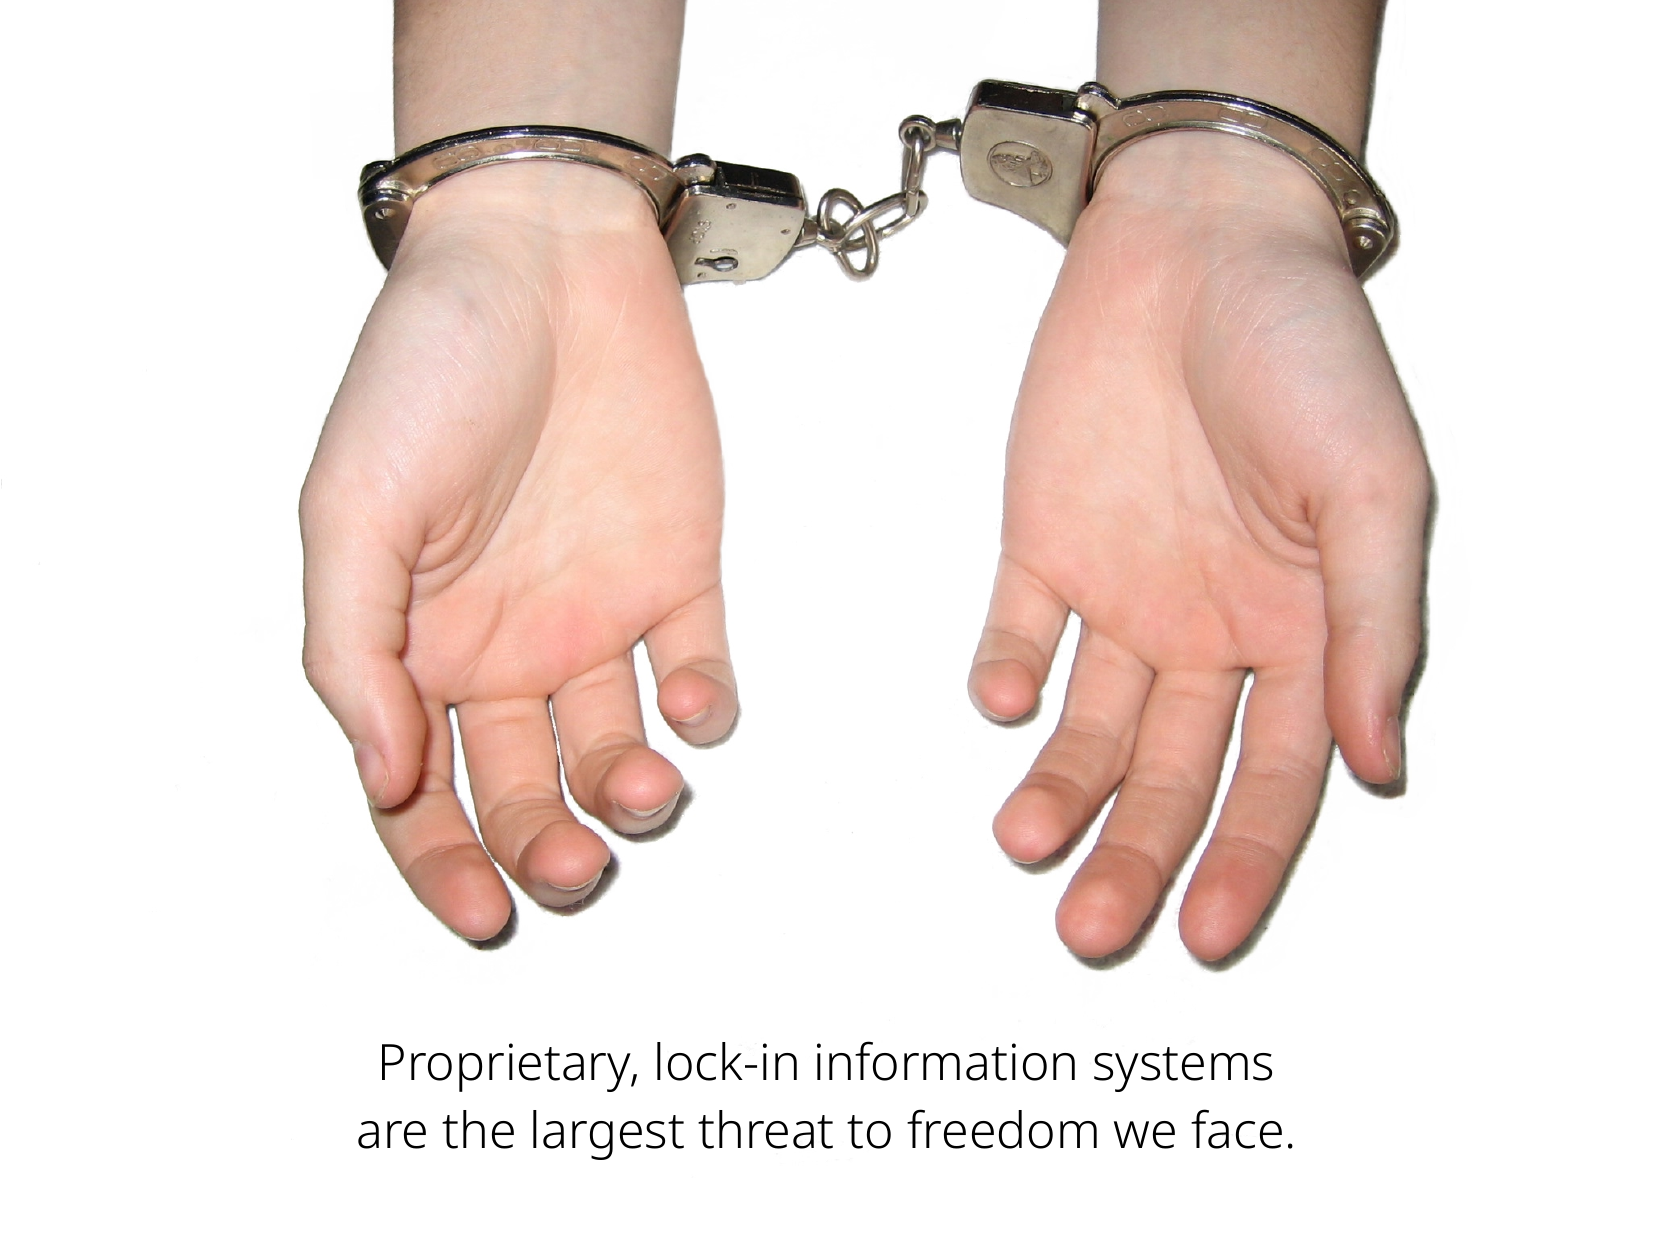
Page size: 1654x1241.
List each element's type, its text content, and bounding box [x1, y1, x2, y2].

text_box Proprietary, lock-in information systems are the largest threat to freedom we face. [329, 1019, 1324, 1178]
picture [0, 0, 1649, 1182]
